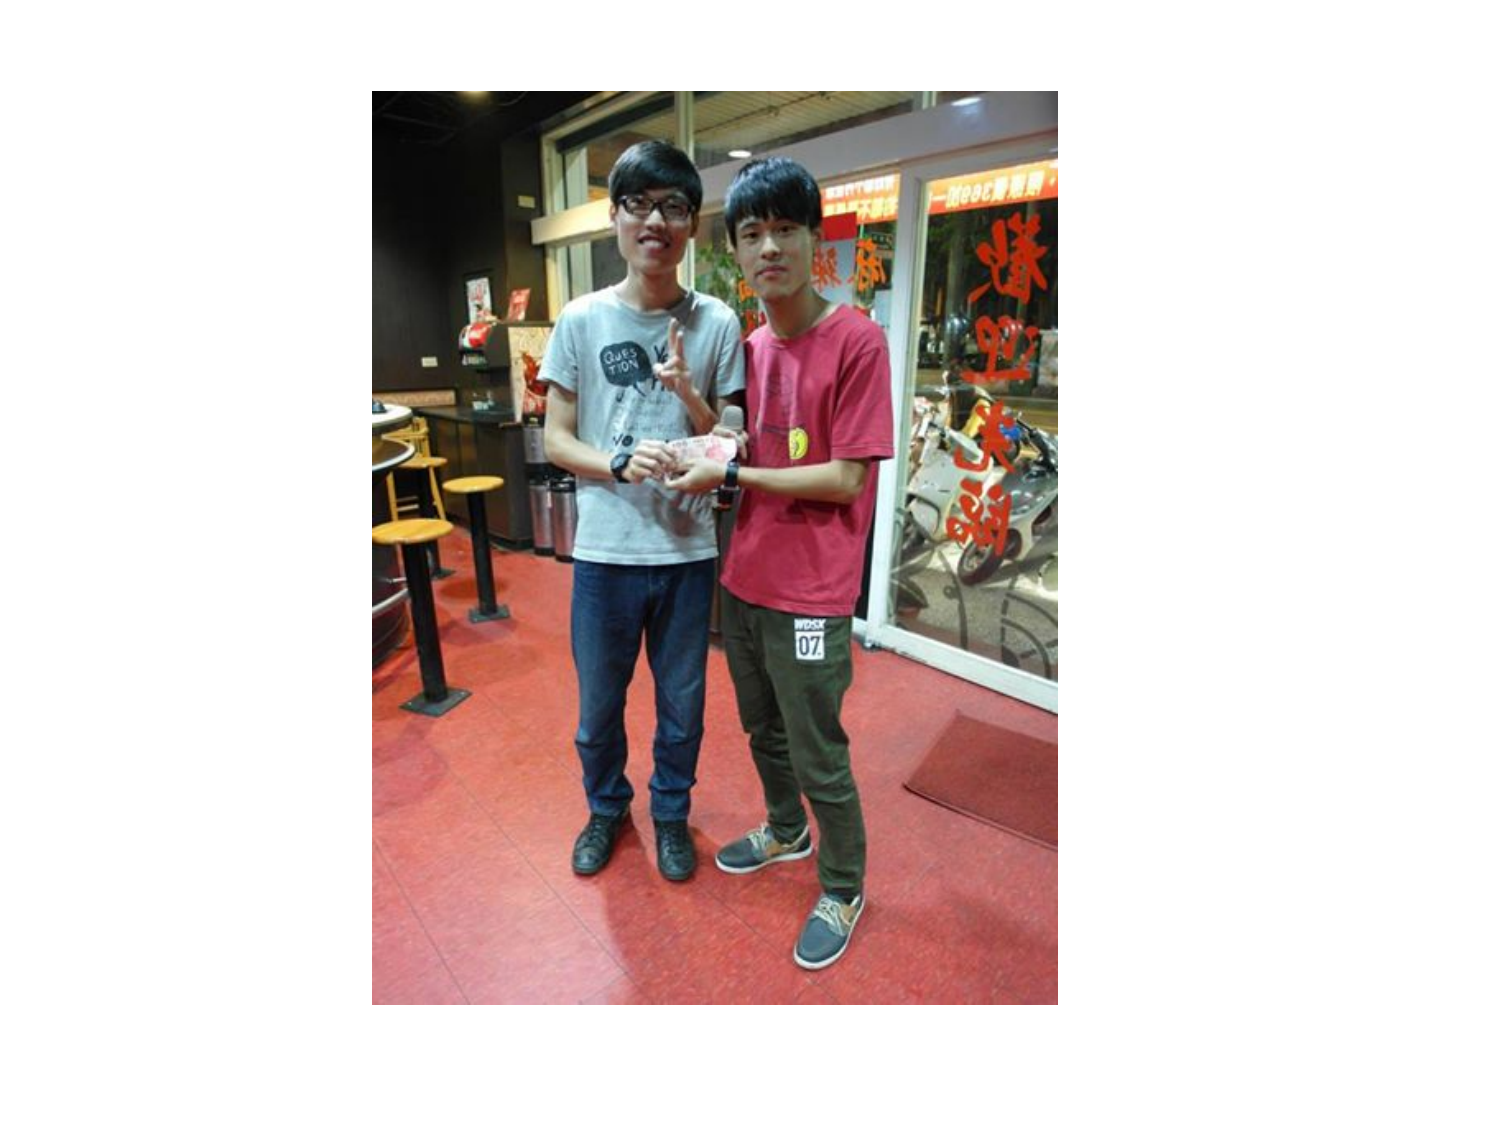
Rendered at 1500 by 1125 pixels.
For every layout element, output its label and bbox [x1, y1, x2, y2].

picture [372, 91, 1058, 1005]
